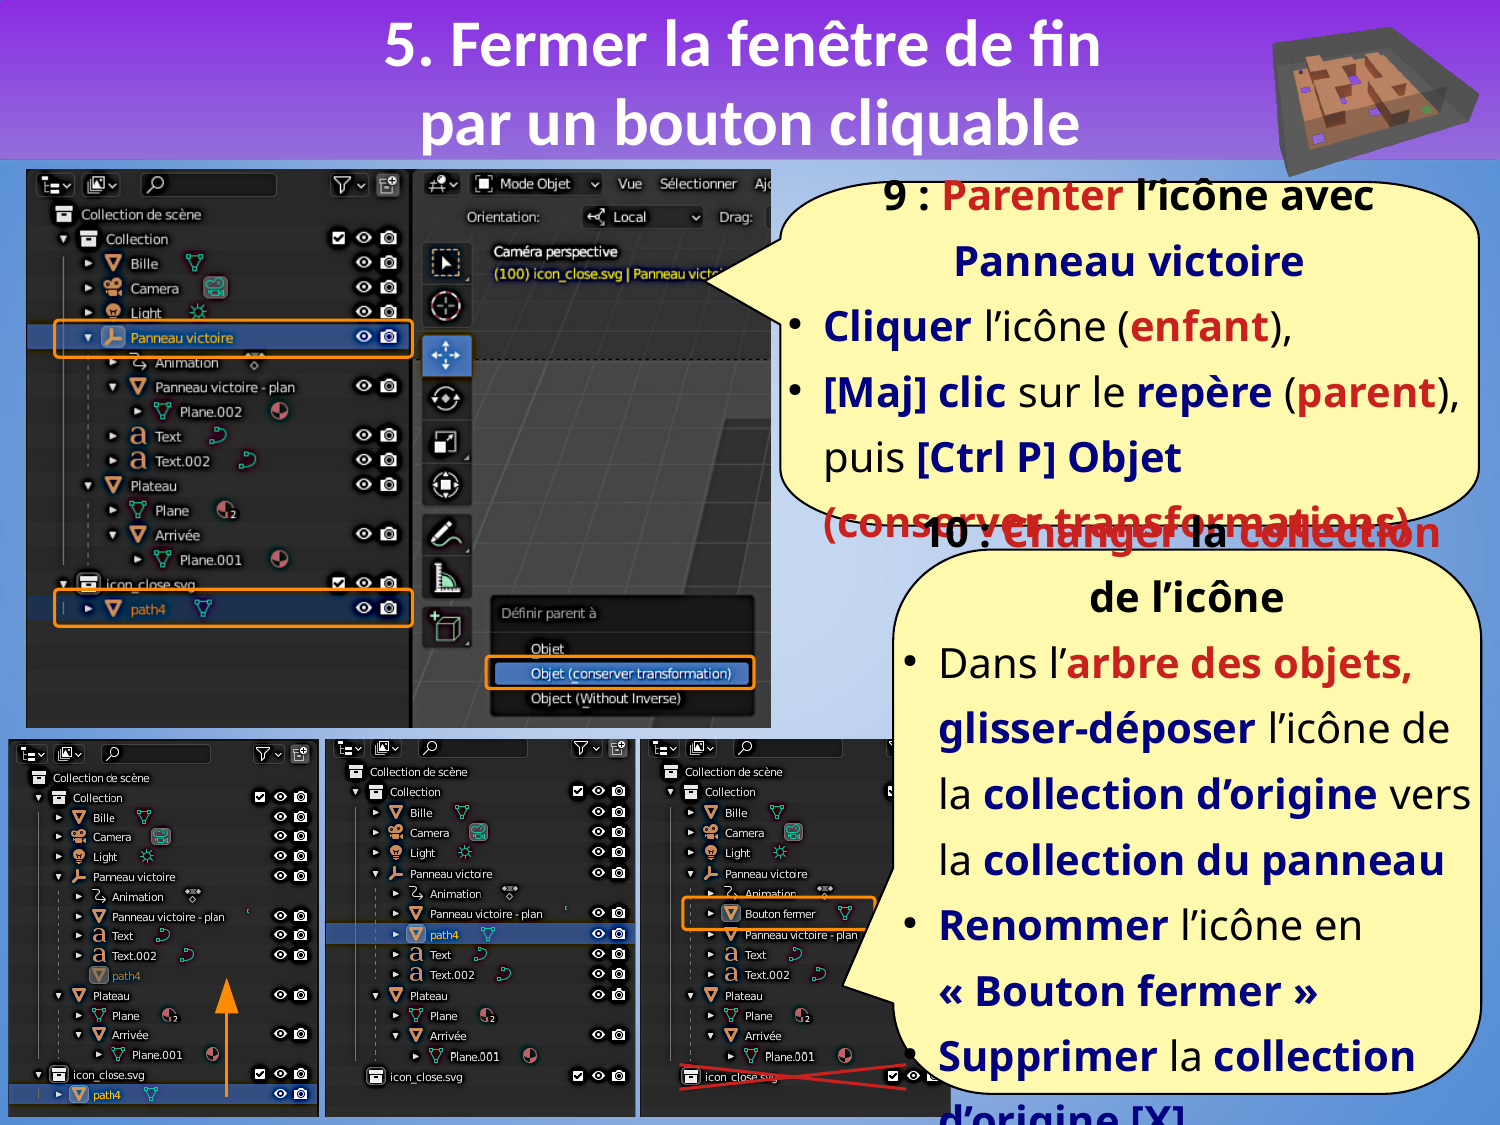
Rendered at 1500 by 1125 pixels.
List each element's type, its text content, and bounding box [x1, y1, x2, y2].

picture [0, 27, 1500, 1125]
text_box 9 : Parenter l’icône avec Panneau victoire Cliquer l’icône (enfant), [Maj] clic sur le repère (parent), puis [Ctrl P] Objet (conserver transformations) [704, 181, 1479, 526]
picture [1103, 1117, 1112, 1122]
text_box 10 : Changer la collection de l’icône Dans l’arbre des objets, glisser-déposer l’icône de la collection d’origine vers la collection du panneau Renommer l’icône en « Bouton fermer » Supprimer la collection d’origine [X] [842, 549, 1482, 1094]
picture [979, 1118, 989, 1125]
picture [1036, 1118, 1045, 1125]
picture [946, 1118, 955, 1125]
text_box 5. Fermer la fenêtre de fin par un bouton cliquable [0, 0, 1500, 159]
picture [1076, 1118, 1085, 1125]
